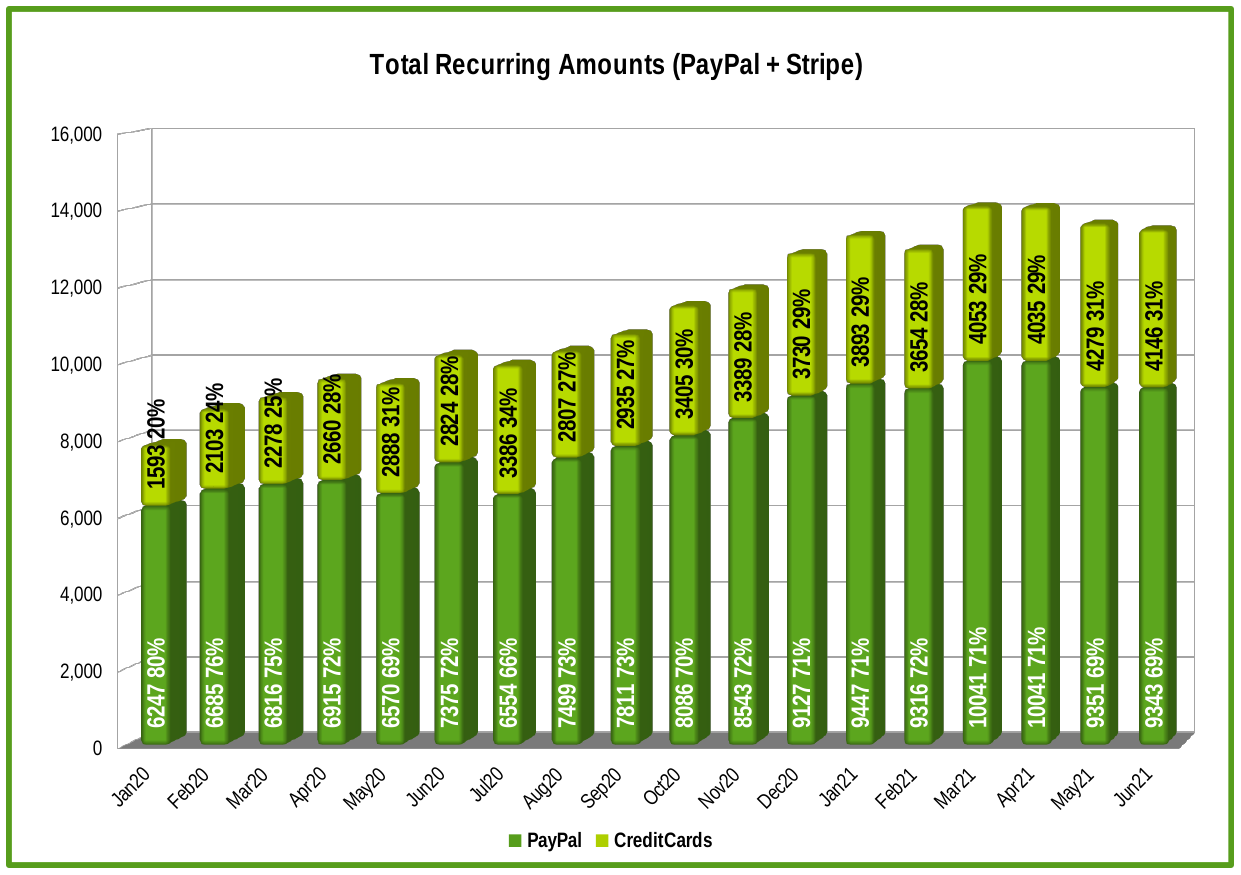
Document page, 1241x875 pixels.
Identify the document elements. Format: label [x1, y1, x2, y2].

chart [11, 11, 1229, 863]
